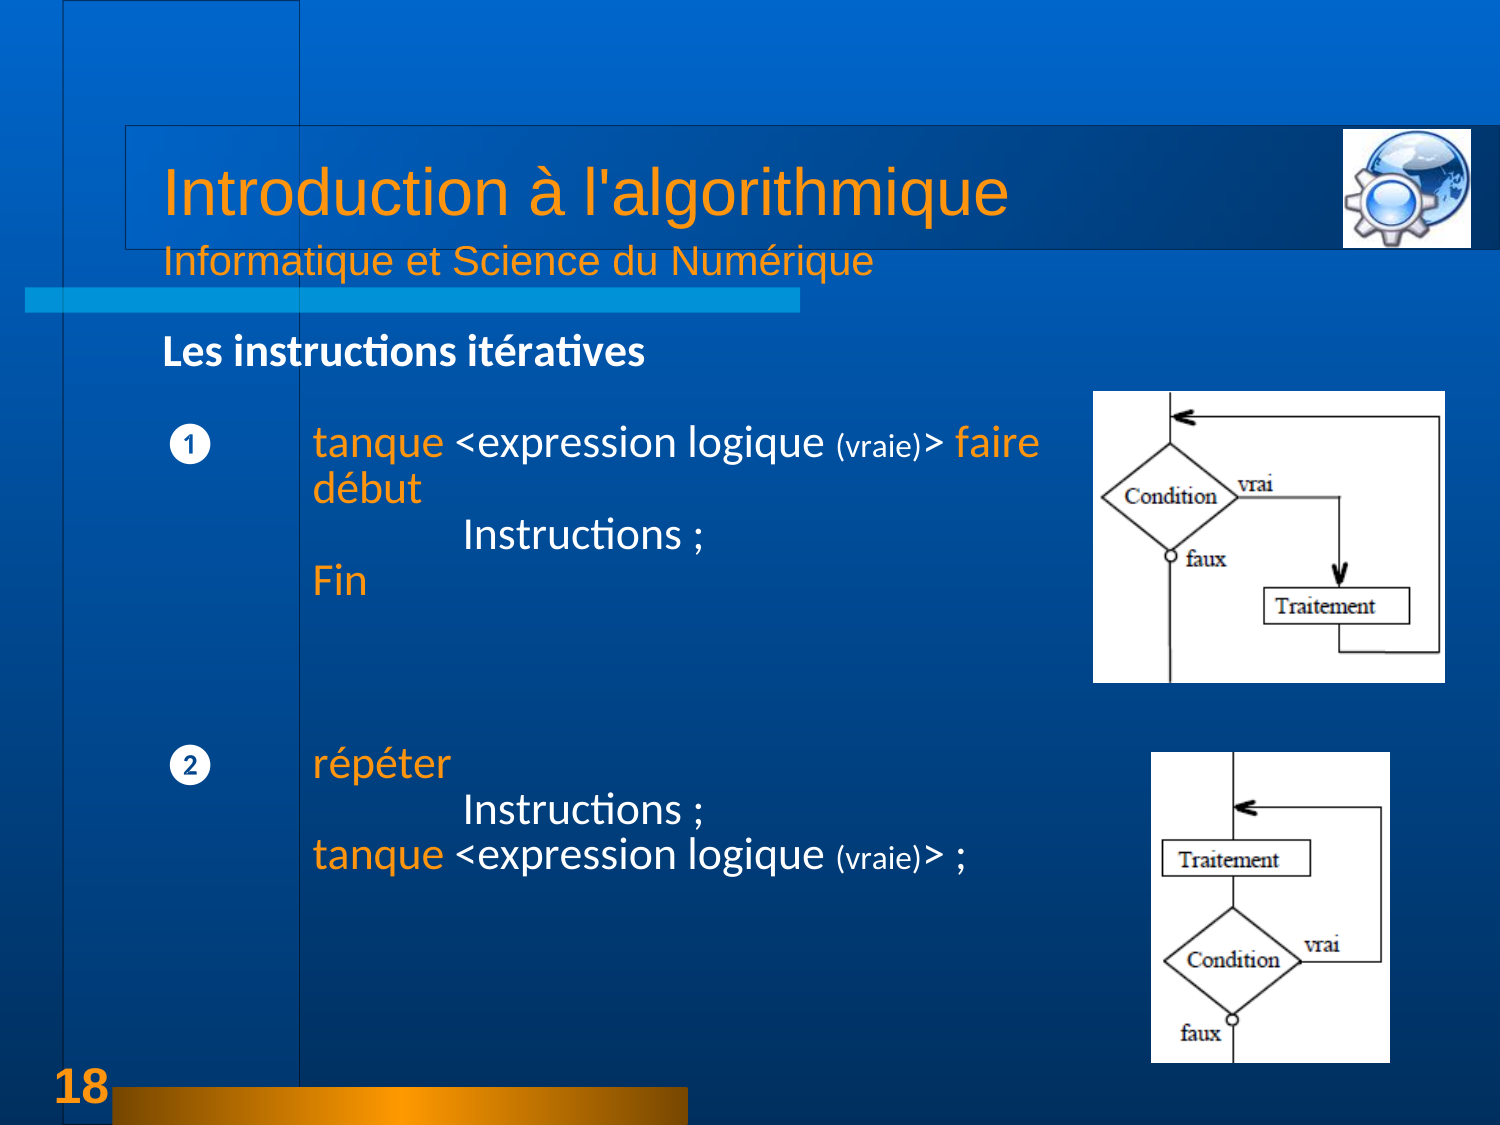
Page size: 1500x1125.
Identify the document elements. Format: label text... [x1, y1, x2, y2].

picture [1343, 129, 1471, 248]
text_box Les instructions itératives ❶ tanque <expression logique (vraie)> faire début Instructions ; Fin ❷ répéter Instructions ; tanque <expression logique (vraie)> ; [147, 324, 1418, 1121]
picture [1093, 391, 1445, 683]
picture [1151, 752, 1390, 1063]
